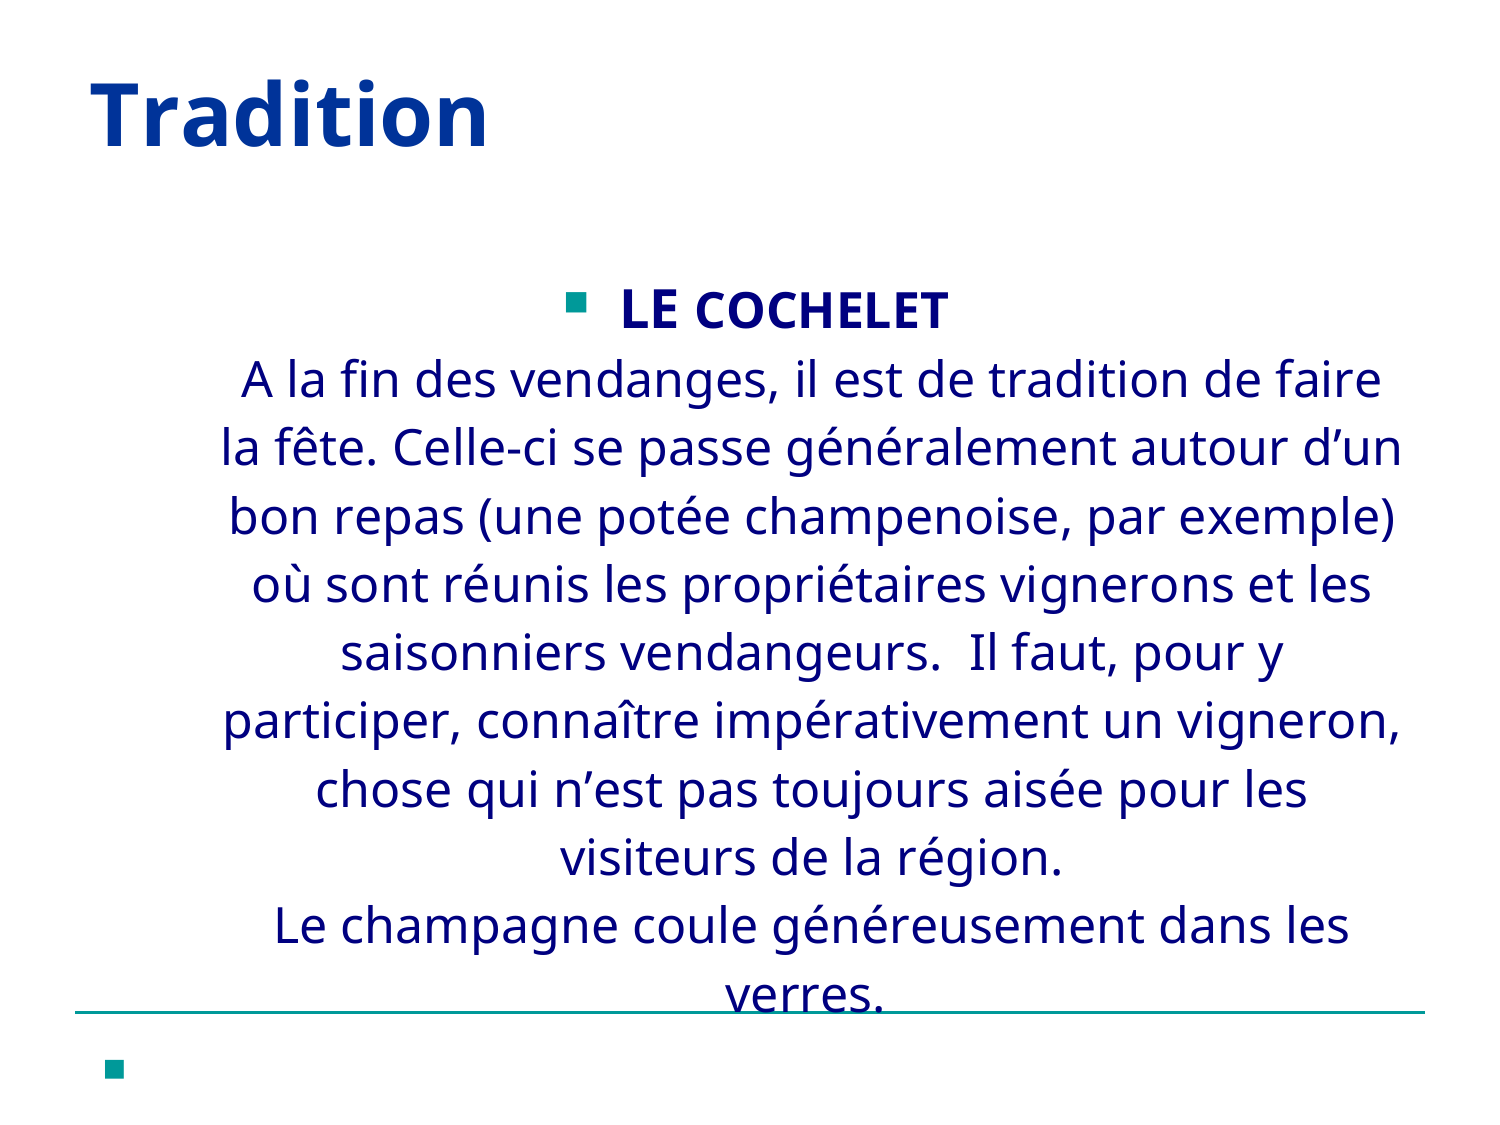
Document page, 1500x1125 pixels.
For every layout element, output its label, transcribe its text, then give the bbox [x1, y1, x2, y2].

list LE COCHELET A la fin des vendanges, il est de tradition de faire la fête. Celle-ci se passe généralement autour d’un bon repas (une potée champenoise, par exemple) où sont réunis les propriétaires vignerons et les saisonniers vendangeurs. Il faut, pour y participer, connaître impérativement un vigneron, chose qui n’est pas toujours aisée pour les visiteurs de la région. Le champagne coule généreusement dans les verres. [87, 262, 1426, 1006]
title Tradition [75, 45, 1426, 233]
